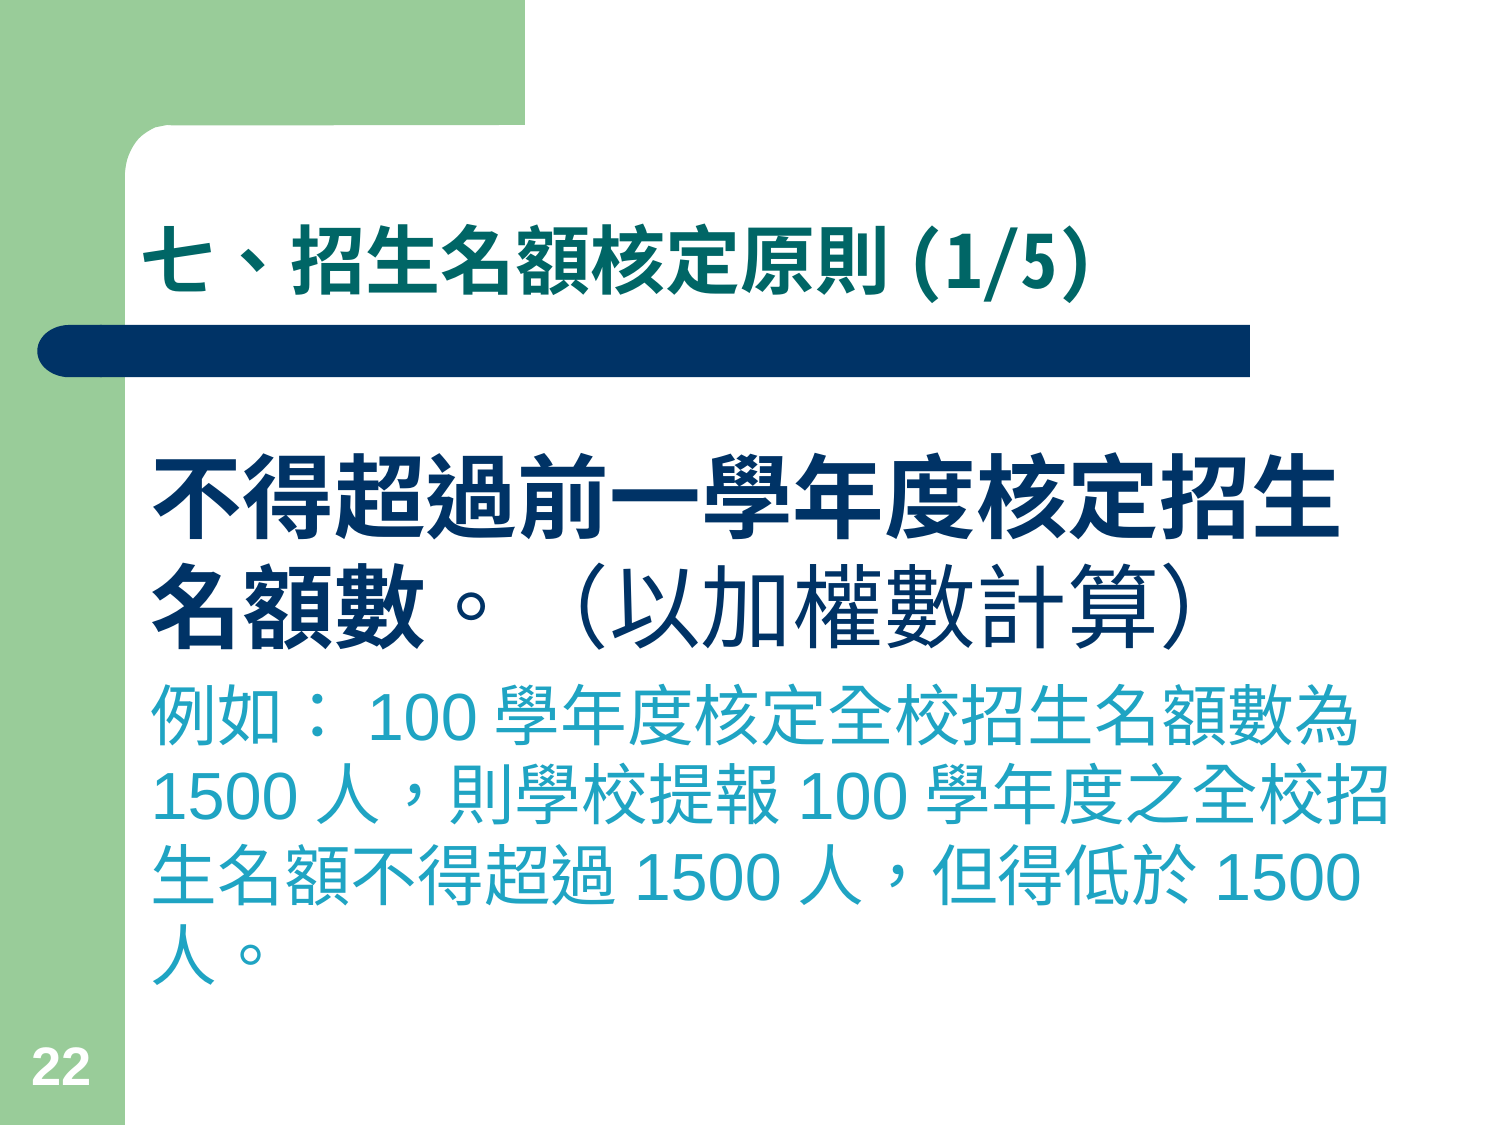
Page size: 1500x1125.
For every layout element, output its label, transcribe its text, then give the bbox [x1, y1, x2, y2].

title 七、招生名額核定原則(1/5) [125, 125, 1425, 313]
slide_number <編號> [13, 1023, 111, 1105]
list 不得超過前一學年度核定招生名額數。（以加權數計算） 例如：100學年度核定全校招生名額數為1500人，則學校提報100學年度之全校招生名額不得超過1500人，但得低於1500人。 [135, 432, 1422, 1044]
